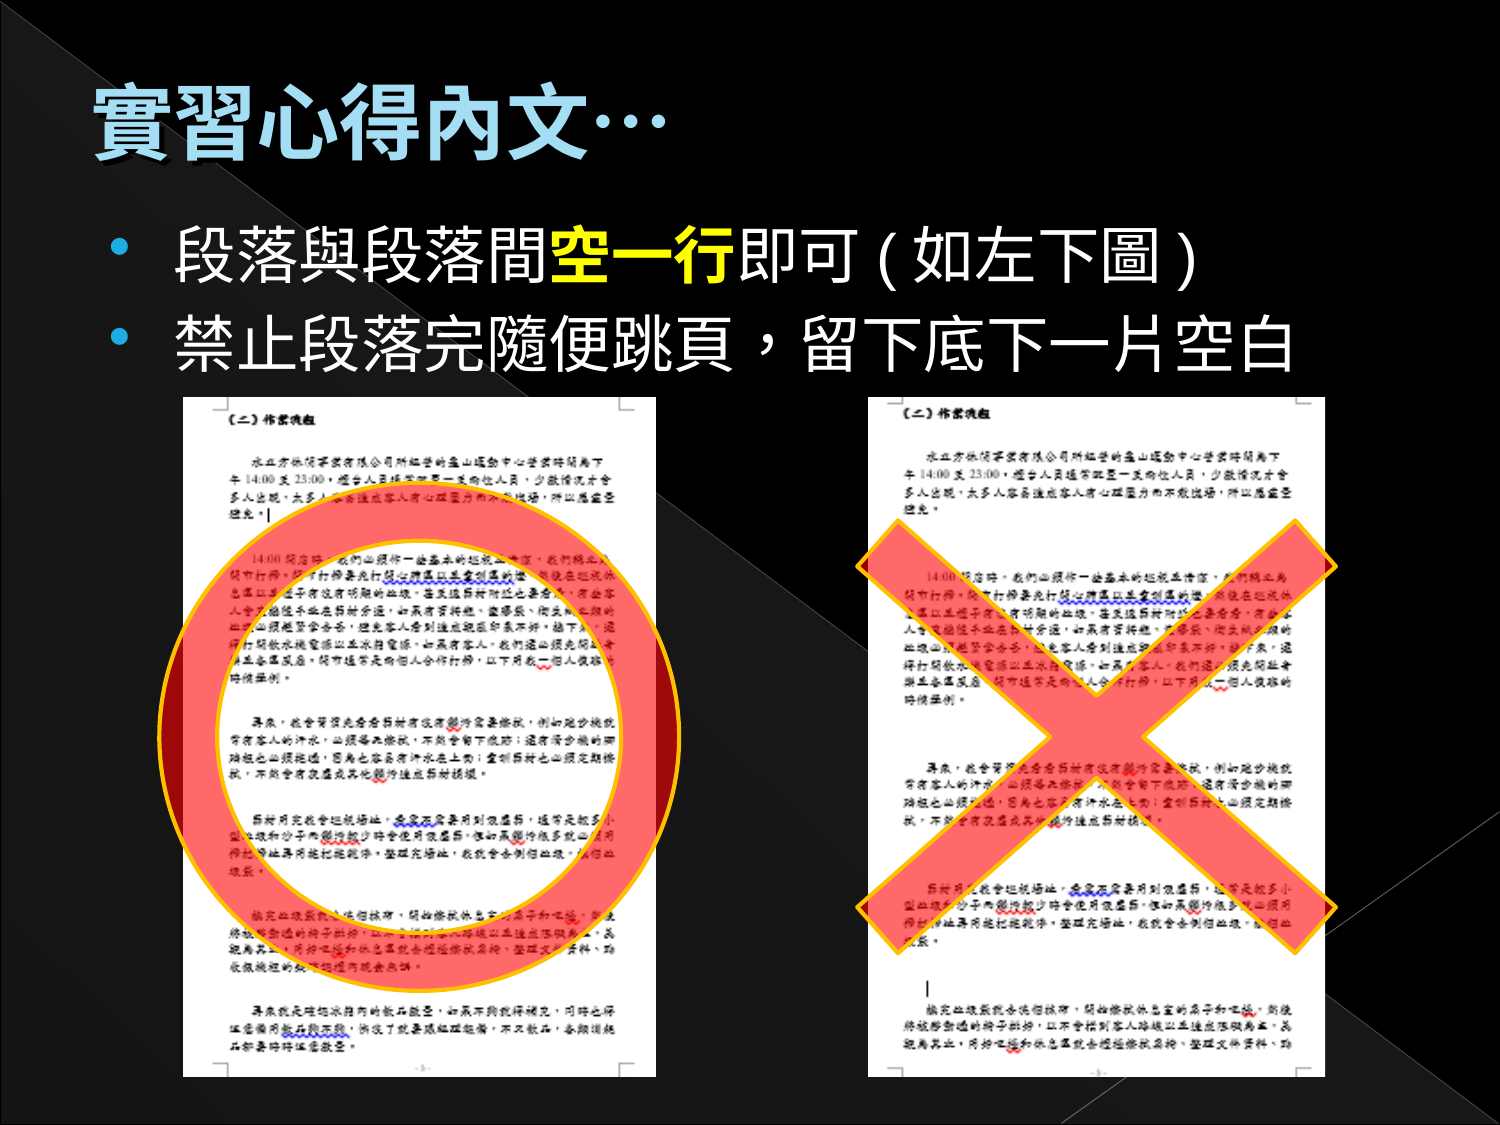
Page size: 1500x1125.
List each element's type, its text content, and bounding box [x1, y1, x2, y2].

picture [868, 577, 1049, 896]
picture [868, 779, 1326, 1077]
list 段落與段落間空一行即可(如左下圖) 禁止段落完隨便跳頁，留下底下一片空白 [75, 208, 1426, 1106]
text_box [159, 482, 680, 991]
text_box [857, 520, 1336, 954]
picture [183, 397, 656, 630]
title 實習心得內文… [75, 43, 1426, 197]
picture [183, 844, 656, 1077]
picture [868, 397, 1326, 695]
picture [218, 541, 621, 932]
picture [1144, 577, 1326, 897]
